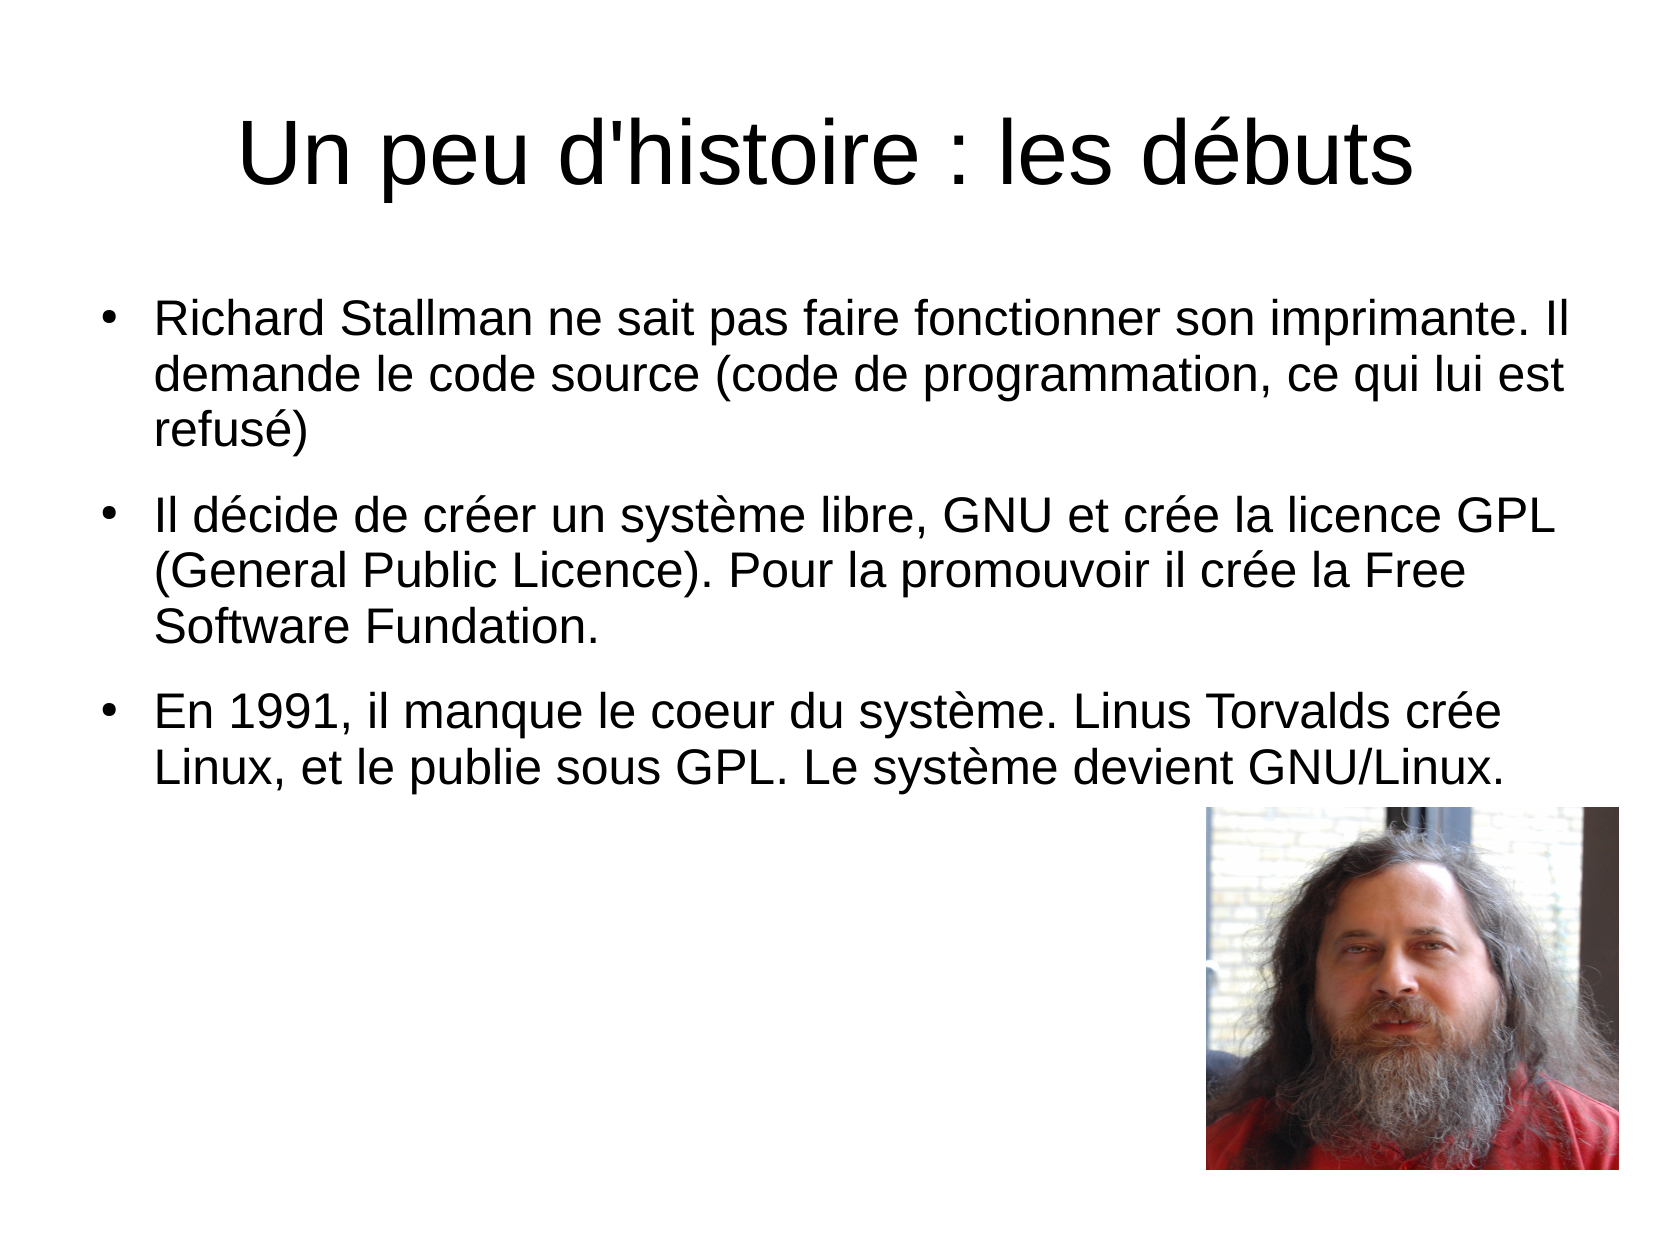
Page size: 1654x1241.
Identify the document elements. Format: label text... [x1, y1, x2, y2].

title Un peu d'histoire : les débuts [82, 49, 1571, 257]
picture [1206, 807, 1619, 1170]
list Richard Stallman ne sait pas faire fonctionner son imprimante. Il demande le code source (code de programmation, ce qui lui est refusé) Il décide de créer un système libre, GNU et crée la licence GPL (General Public Licence). Pour la promouvoir il crée la Free Software Fundation. En 1991, il manque le coeur du système. Linus Torvalds crée Linux, et le publie sous GPL. Le système devient GNU/Linux. [82, 290, 1571, 1010]
